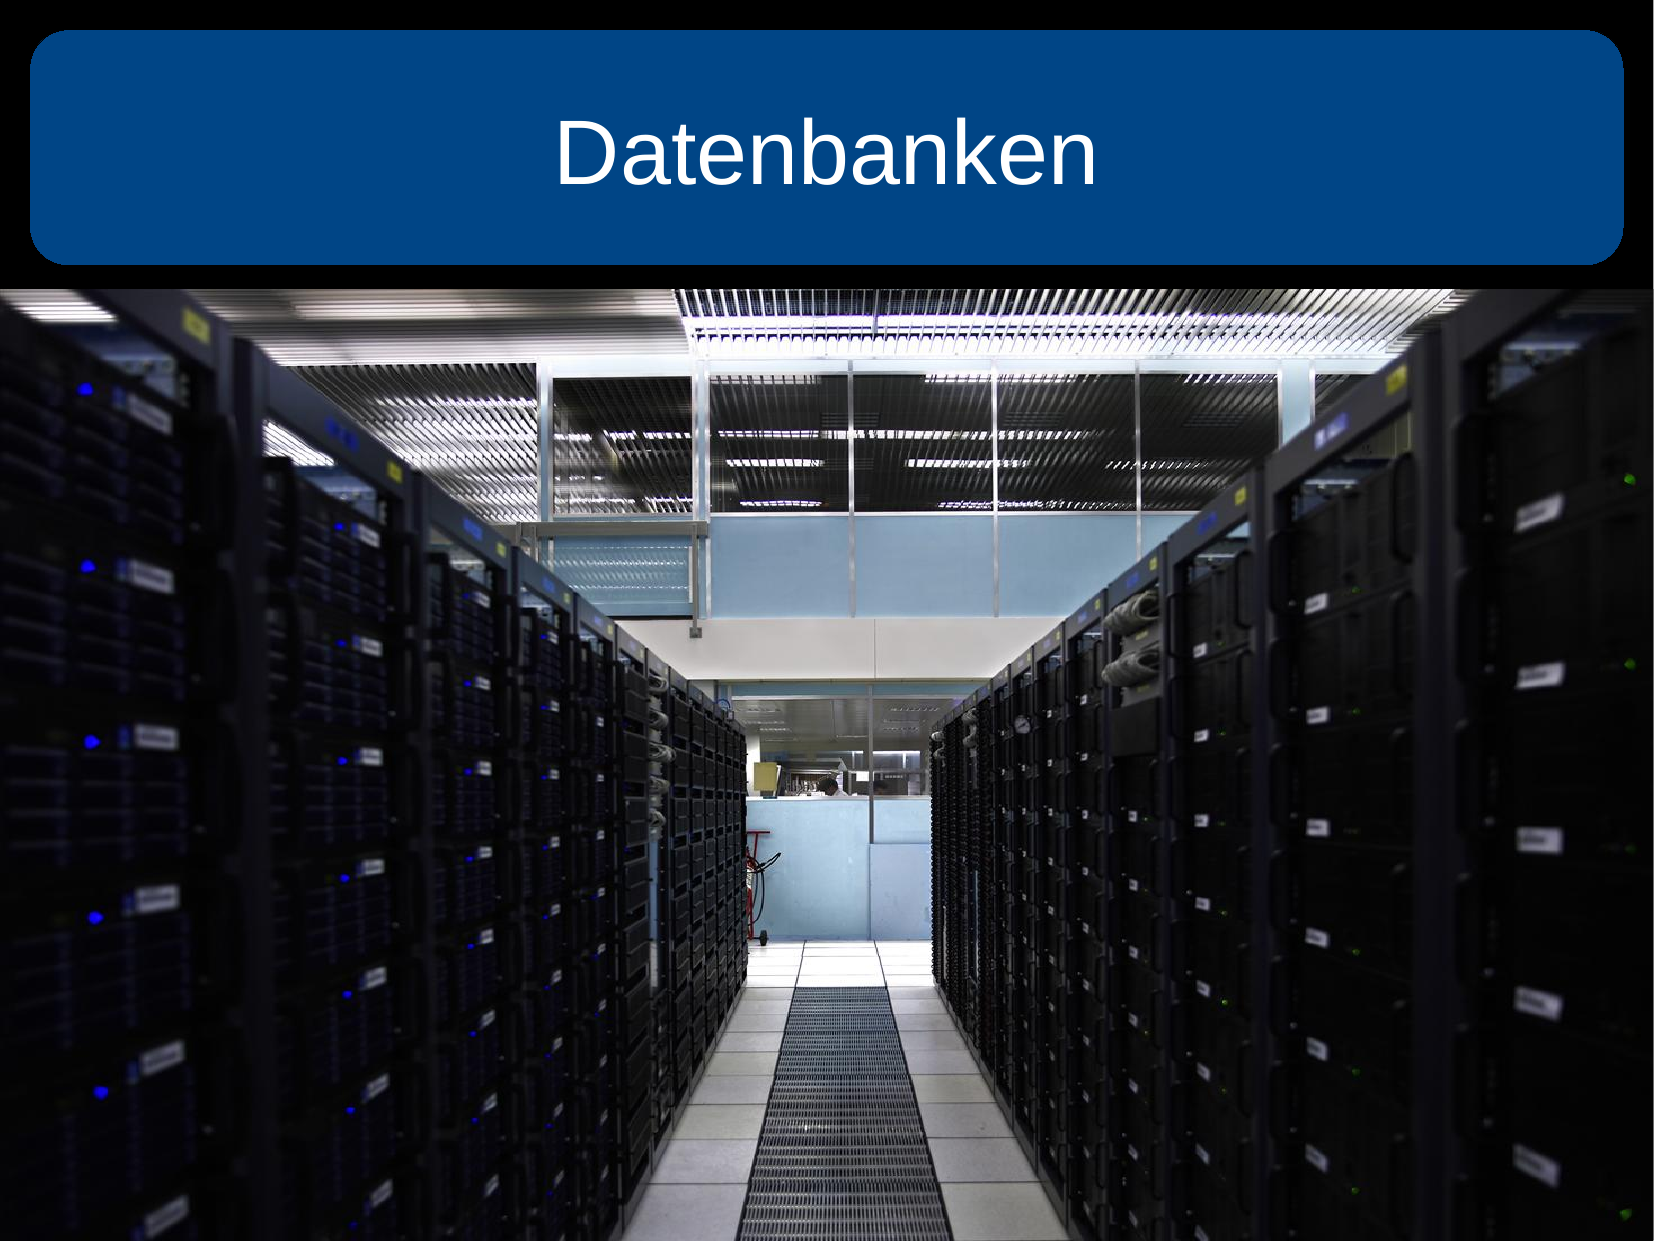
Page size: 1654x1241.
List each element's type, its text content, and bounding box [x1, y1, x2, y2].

title Datenbanken [82, 49, 1571, 257]
picture [0, 289, 1654, 1241]
